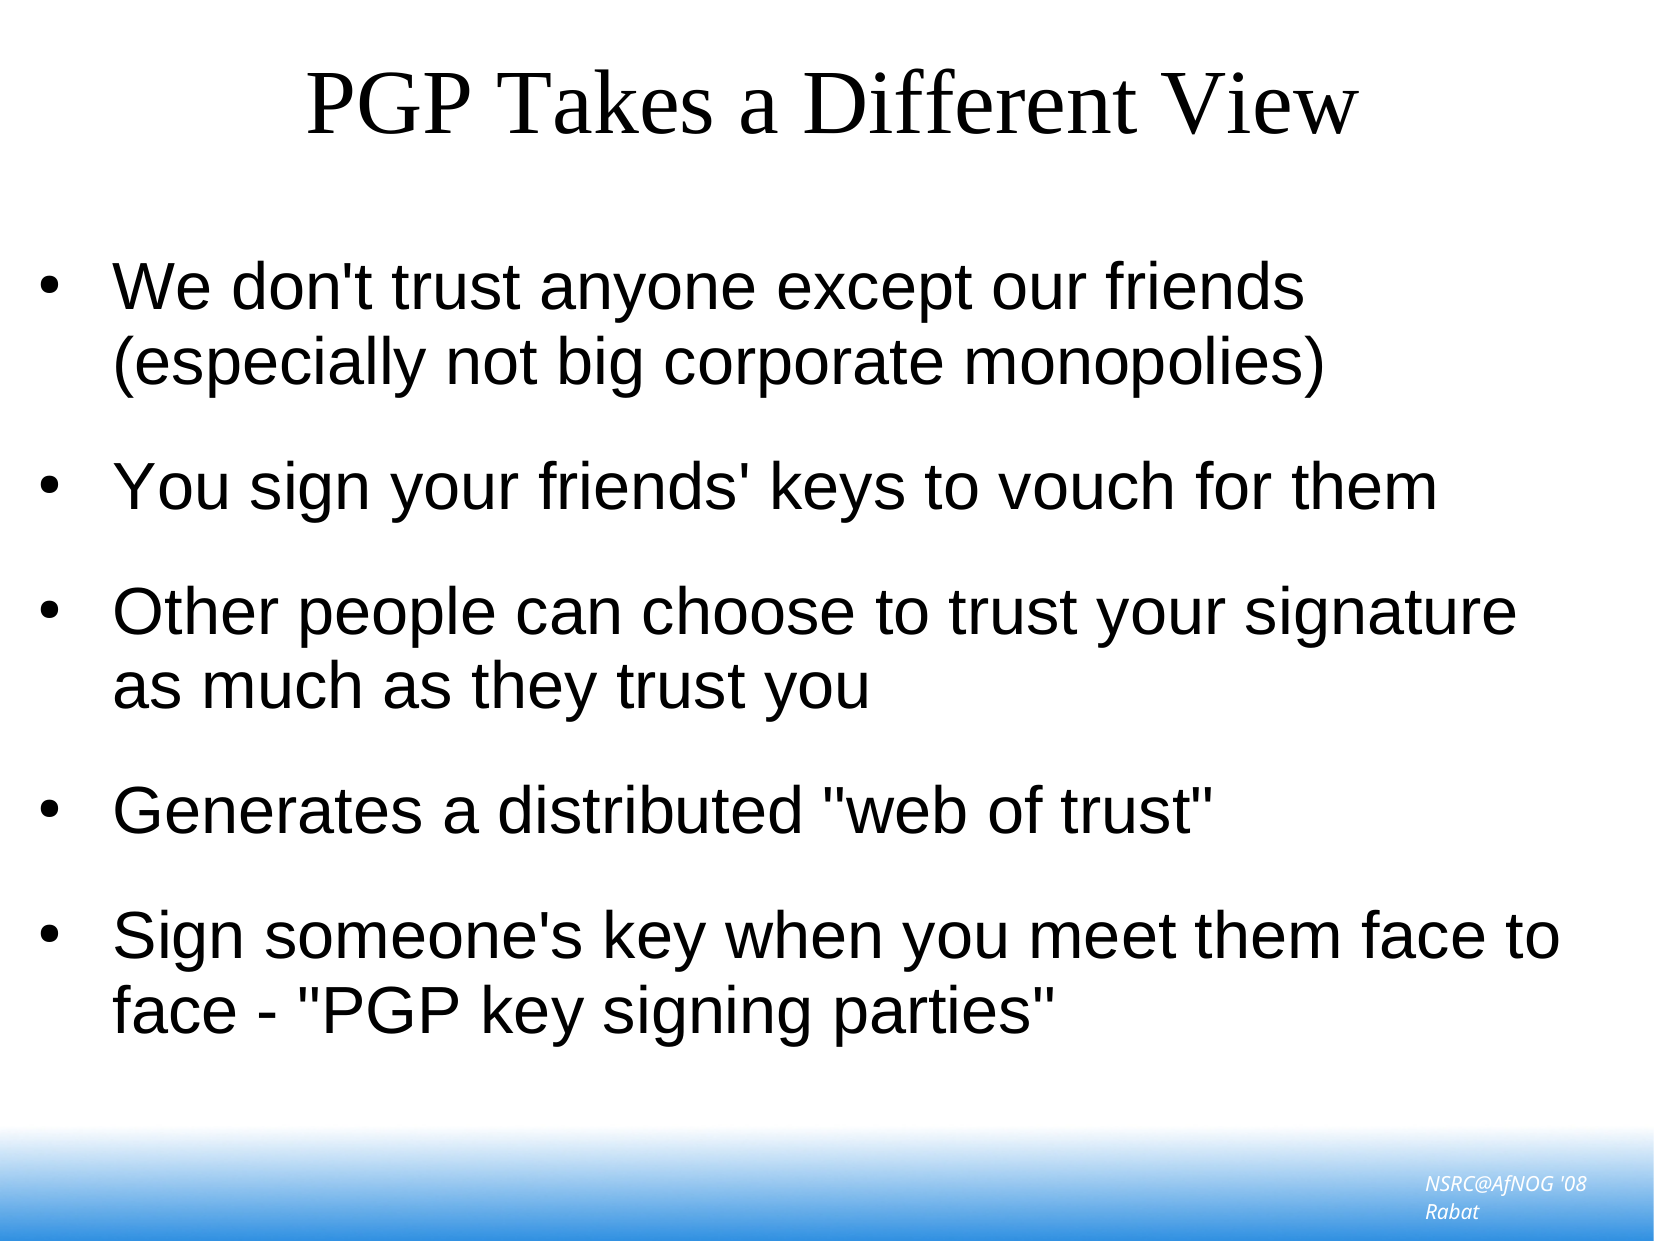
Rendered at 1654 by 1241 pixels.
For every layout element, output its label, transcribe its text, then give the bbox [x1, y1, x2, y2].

picture [0, 1124, 1654, 1241]
list We don't trust anyone except our friends (especially not big corporate monopolies) You sign your friends' keys to vouch for them Other people can choose to trust your signature as much as they trust you Generates a distributed "web of trust" Sign someone's key when you meet them face to face - "PGP key signing parties" [37, 249, 1604, 1227]
title PGP Takes a Different View [111, 52, 1556, 168]
